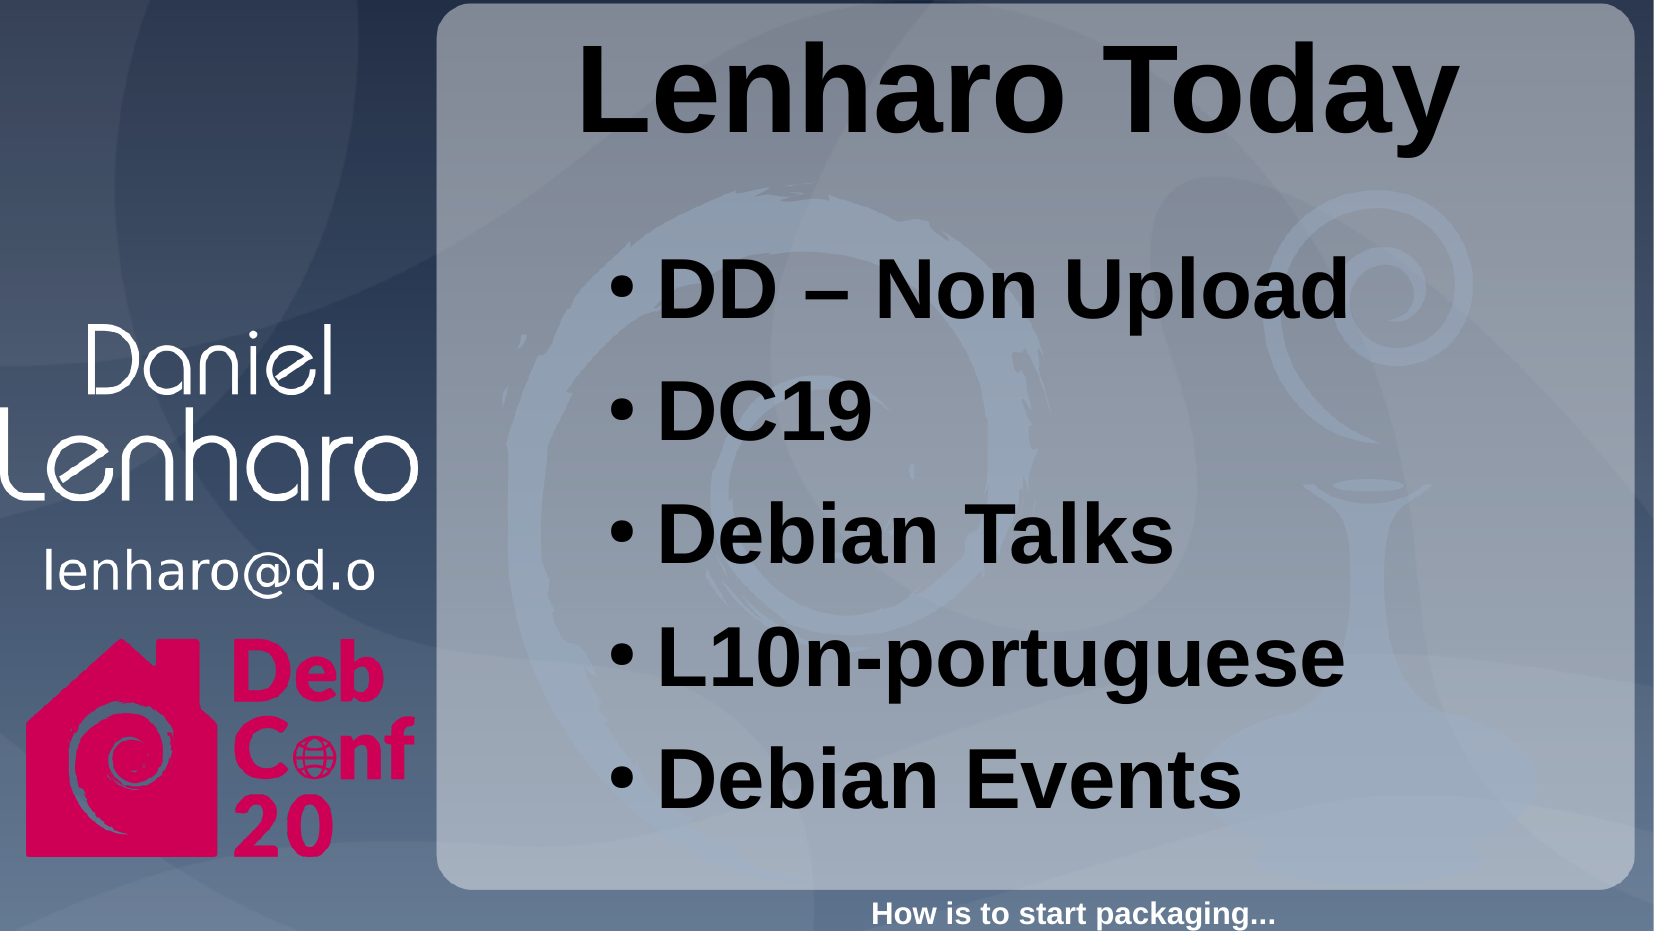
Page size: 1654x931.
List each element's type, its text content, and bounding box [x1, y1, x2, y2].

picture [0, 0, 1654, 931]
text_box How is to start packaging... [856, 889, 1300, 931]
title Lenharo Today [501, 11, 1536, 168]
list DD – Non Upload DC19 Debian Talks L10n-portuguese Debian Events [590, 118, 1536, 833]
